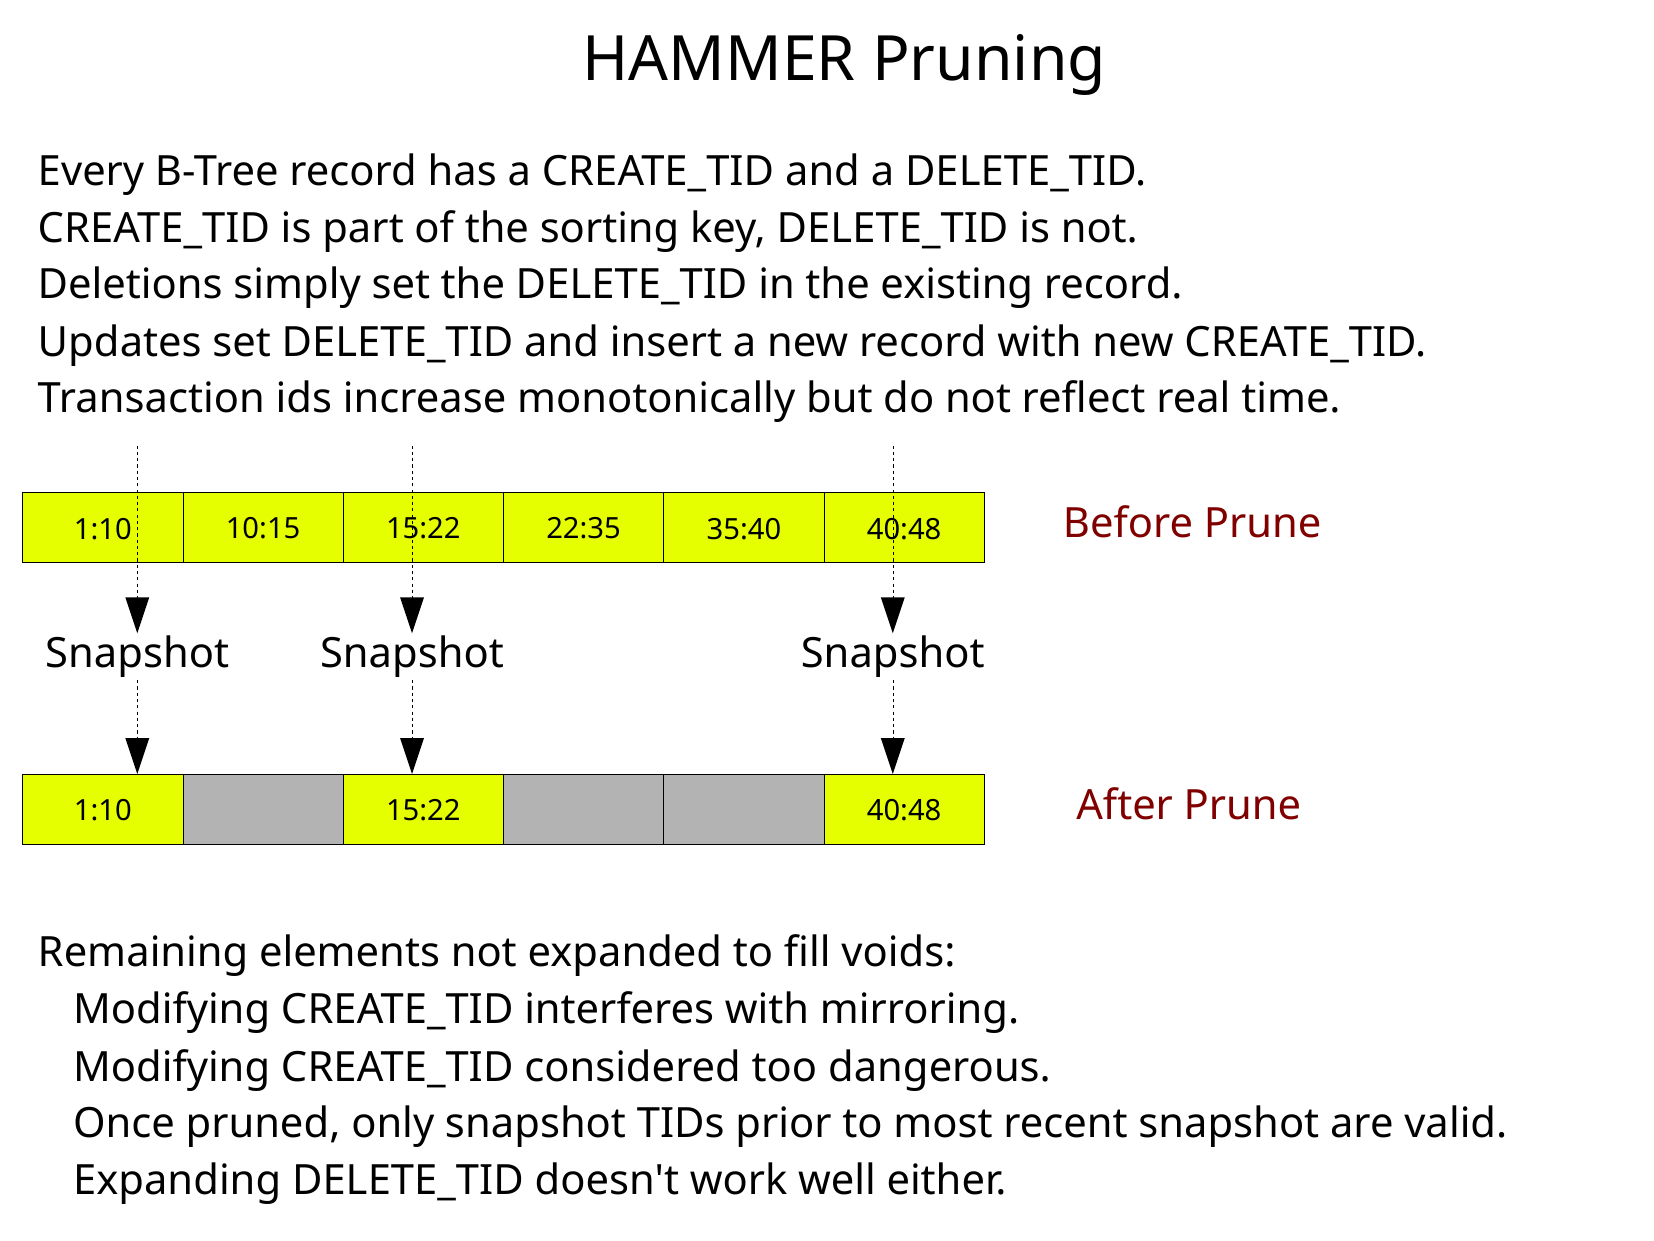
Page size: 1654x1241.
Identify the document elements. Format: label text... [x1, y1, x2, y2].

text_box 40:48 [824, 492, 985, 563]
text_box 35:40 [663, 492, 824, 563]
text_box After Prune [1050, 764, 1327, 842]
text_box 1:10 [22, 492, 183, 563]
text_box Remaining elements not expanded to fill voids: Modifying CREATE_TID interferes with mirroring. Modifying CREATE_TID considered too dangerous. Once pruned, only snapshot TIDs prior to most recent snapshot are valid. Expanding DELETE_TID doesn't work well either. [22, 914, 1643, 1223]
text_box Every B-Tree record has a CREATE_TID and a DELETE_TID. CREATE_TID is part of the sorting key, DELETE_TID is not. Deletions simply set the DELETE_TID in the existing record. Updates set DELETE_TID and insert a new record with new CREATE_TID. Transaction ids increase monotonically but do not reflect real time. [22, 132, 1650, 441]
text_box 15:22 [343, 492, 503, 563]
text_box [503, 774, 825, 845]
text_box 40:48 [825, 774, 985, 845]
text_box 22:35 [503, 492, 663, 563]
text_box Before Prune [1038, 483, 1346, 560]
text_box 1:10 [22, 774, 183, 845]
text_box 15:22 [343, 774, 503, 845]
text_box 10:15 [183, 492, 343, 563]
text_box Snapshot [760, 613, 1026, 690]
text_box Snapshot [4, 613, 270, 690]
text_box Snapshot [279, 613, 545, 690]
text_box HAMMER Pruning [114, 9, 1575, 104]
text_box [183, 774, 343, 845]
